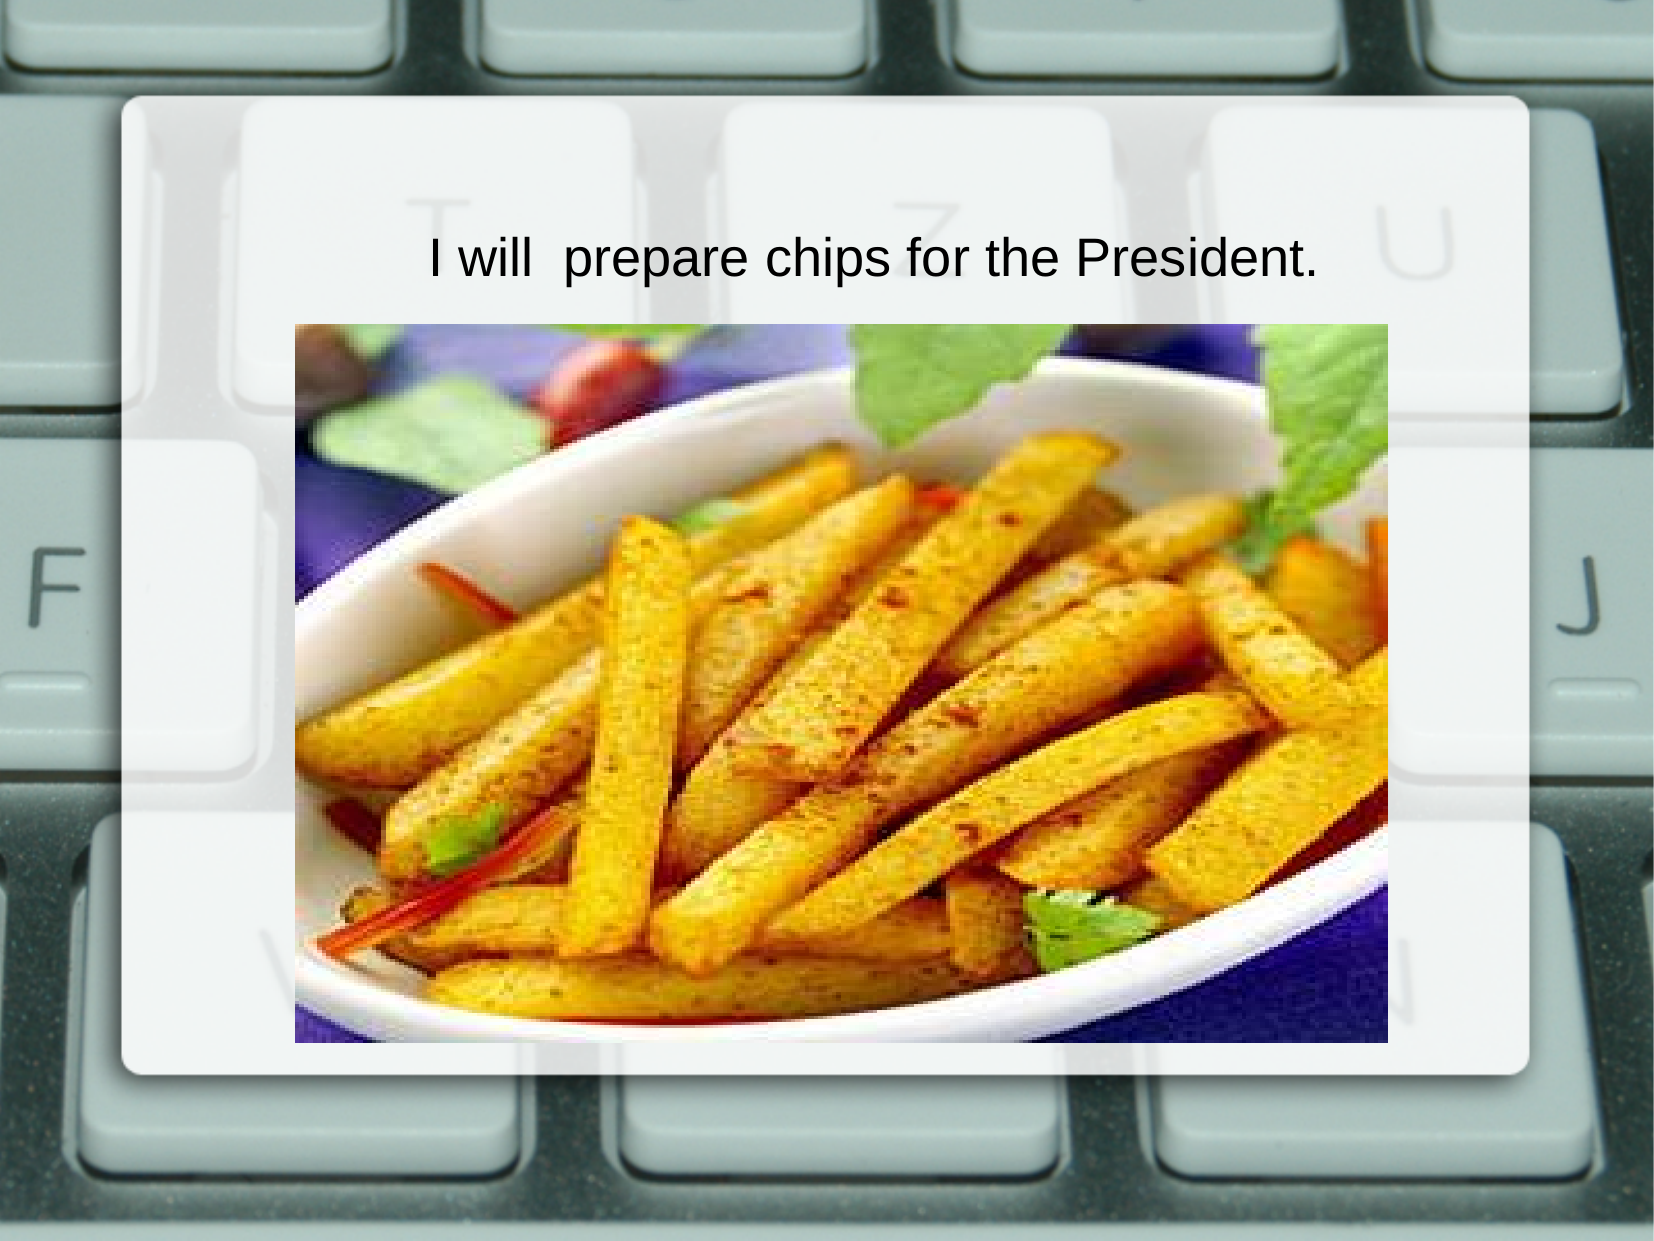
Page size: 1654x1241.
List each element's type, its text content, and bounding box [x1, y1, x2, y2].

picture [0, 0, 1654, 1241]
text_box I will prepare chips for the President. [413, 219, 1388, 296]
